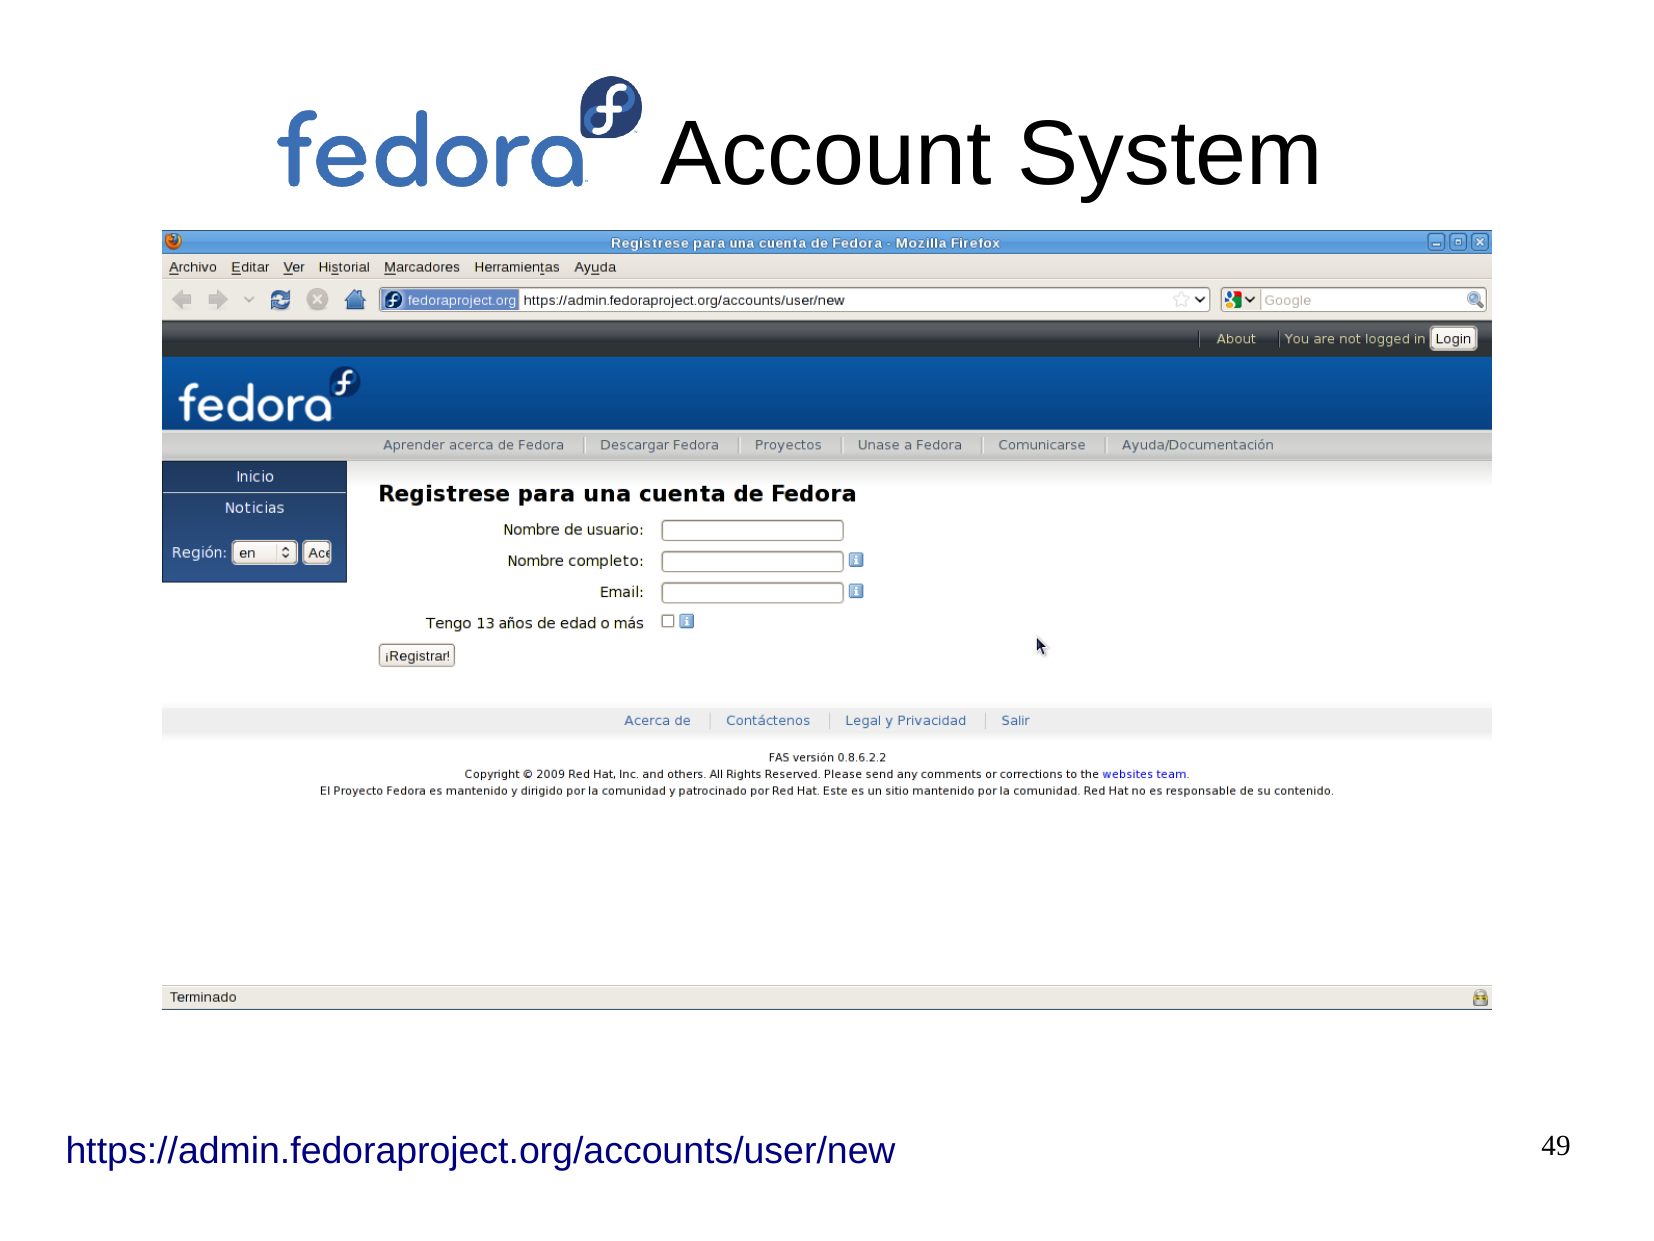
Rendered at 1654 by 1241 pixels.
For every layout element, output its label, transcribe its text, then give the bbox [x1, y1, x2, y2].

title Account System [82, 56, 1571, 250]
text_box https://admin.fedoraproject.org/accounts/user/new [50, 1122, 916, 1179]
picture [277, 76, 642, 187]
picture [162, 250, 1492, 1010]
